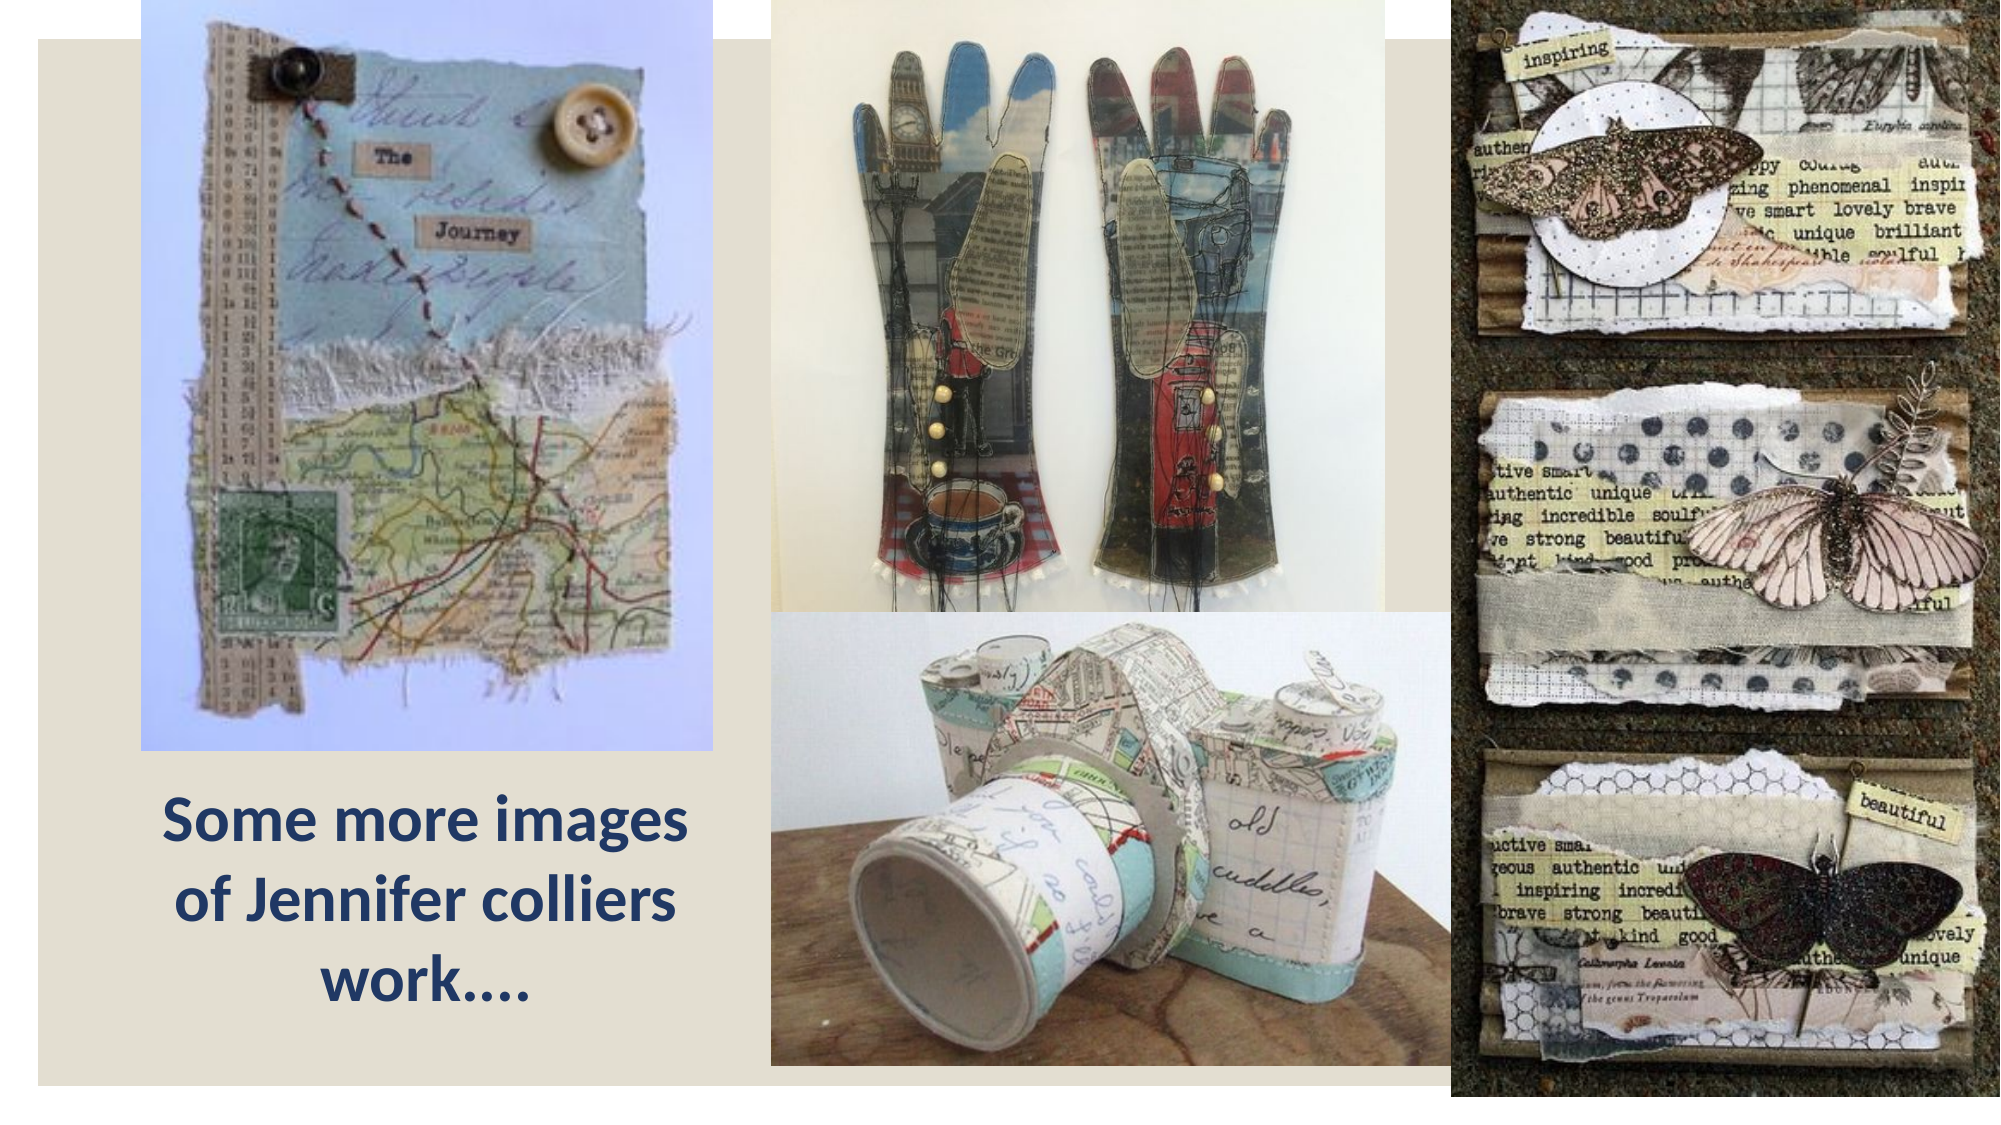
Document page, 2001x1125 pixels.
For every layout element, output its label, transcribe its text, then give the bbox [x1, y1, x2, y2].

picture [771, 0, 2000, 1097]
picture [141, 0, 713, 751]
text_box Some more images of Jennifer colliers work.... [131, 766, 722, 1025]
